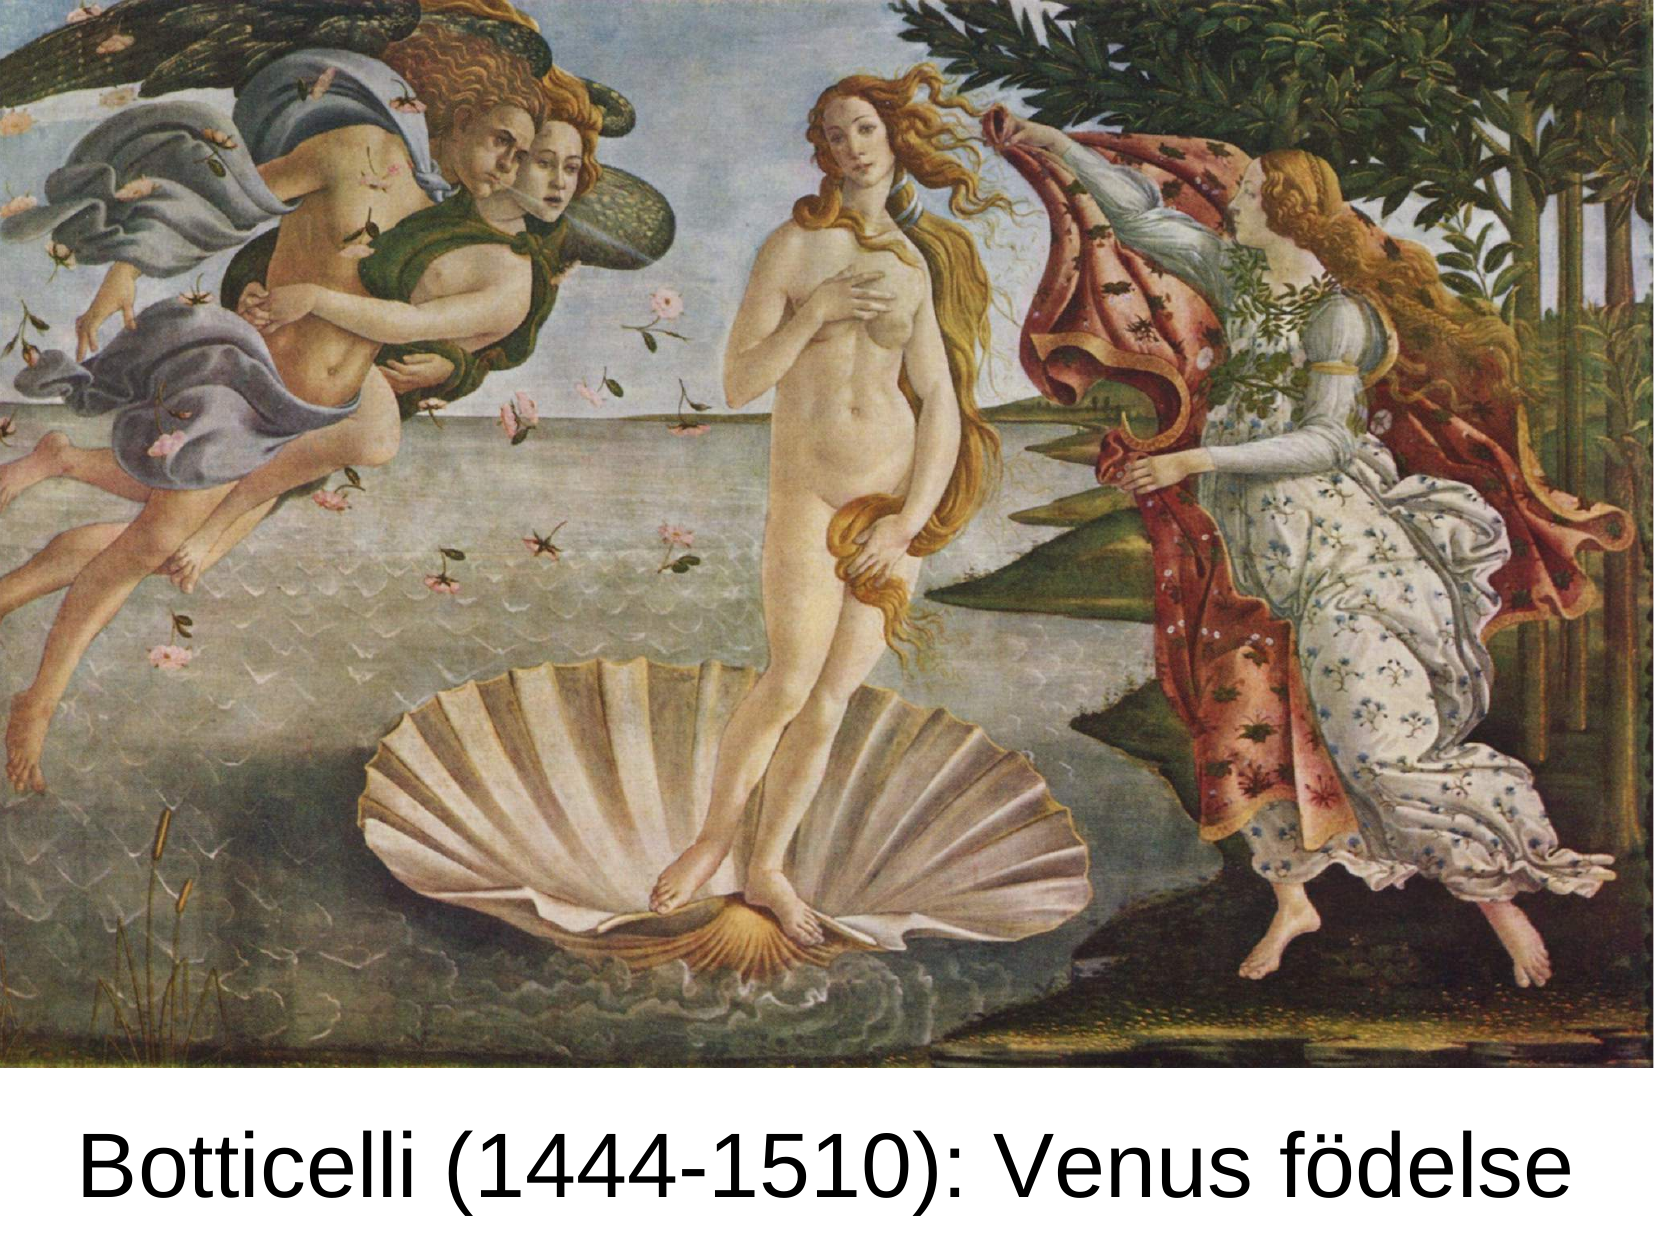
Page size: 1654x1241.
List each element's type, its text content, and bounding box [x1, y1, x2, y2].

picture [0, 0, 1654, 1068]
title Botticelli (1444-1510): Venus födelse [0, 1069, 1654, 1241]
